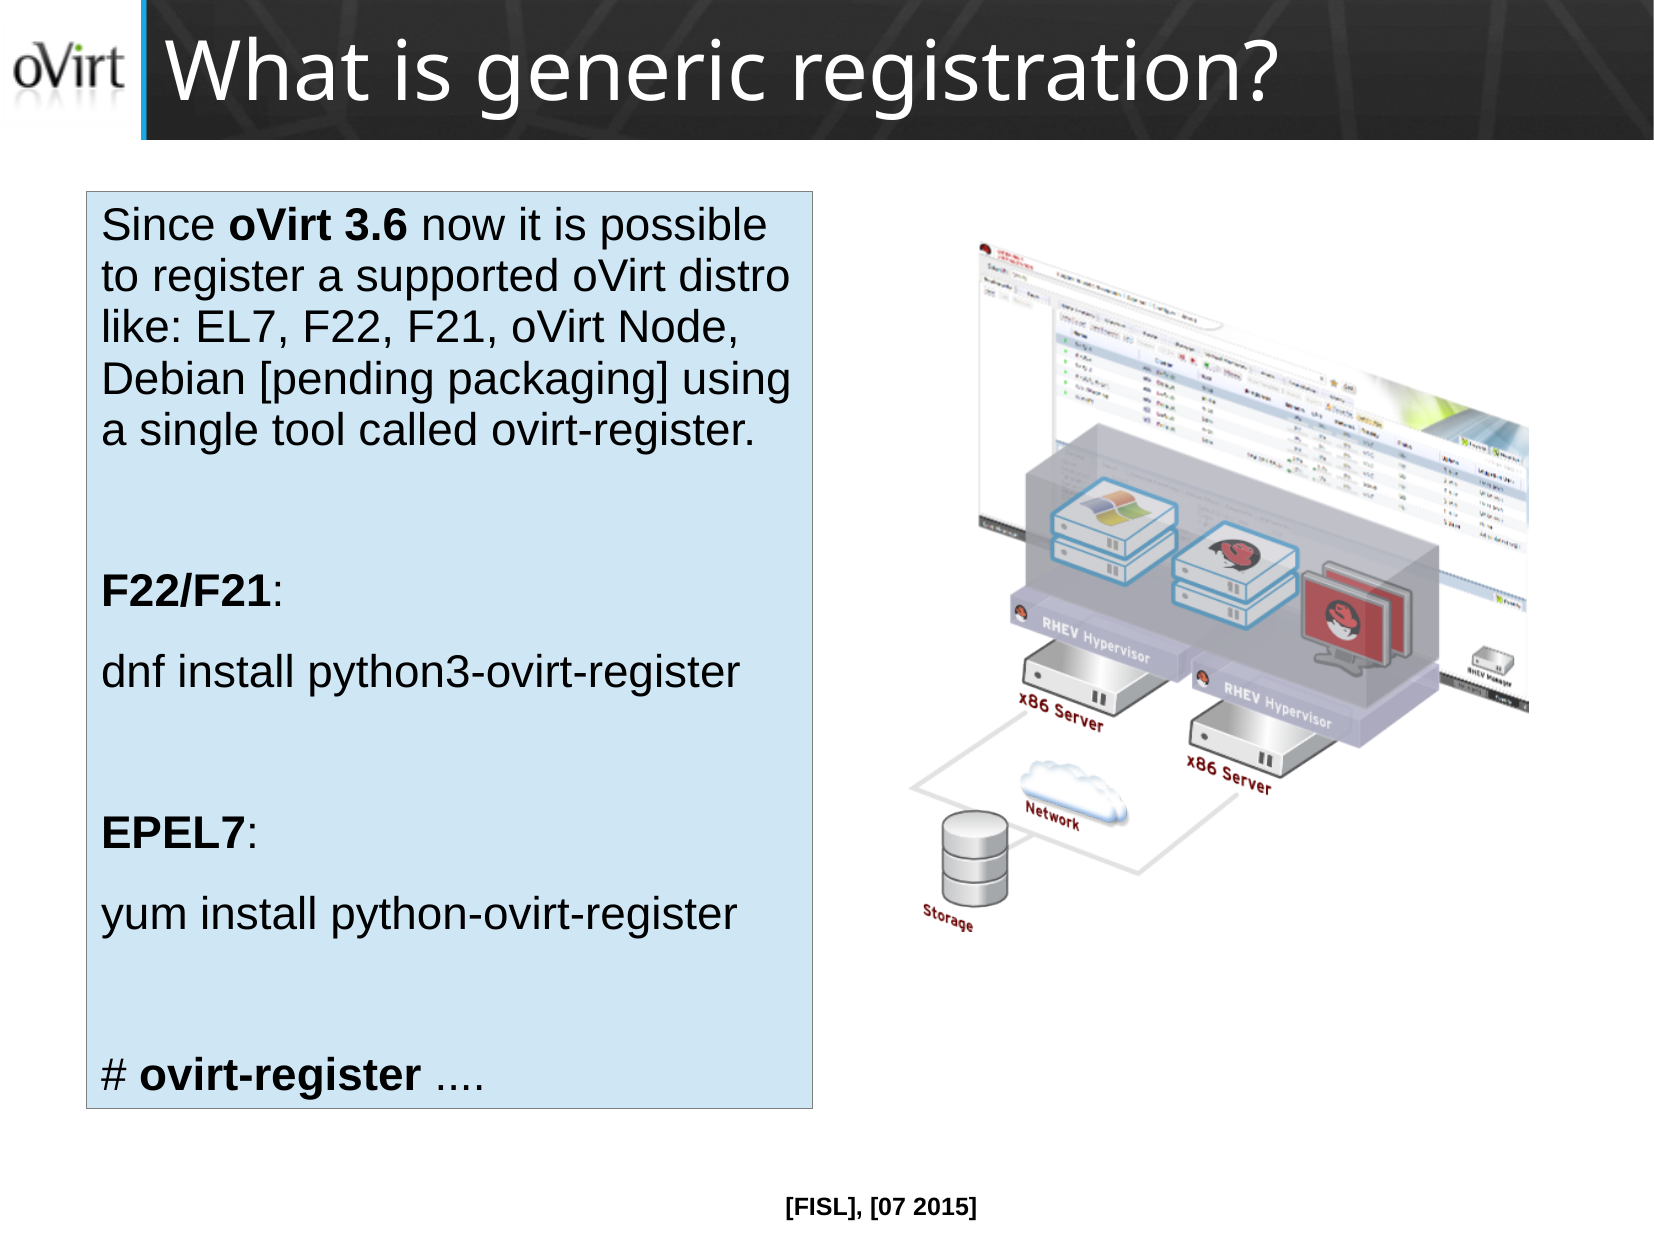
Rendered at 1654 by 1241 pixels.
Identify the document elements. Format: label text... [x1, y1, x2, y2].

picture [0, 0, 1654, 140]
text_box Since oVirt 3.6 now it is possible to register a supported oVirt distro like: EL7, F22, F21, oVirt Node, Debian [pending packaging] using a single tool called ovirt-register. F22/F21: dnf install python3-ovirt-register EPEL7: yum install python-ovirt-register # ovirt-register .... [86, 191, 813, 1109]
picture [908, 241, 1529, 932]
title What is generic registration? [164, 18, 1653, 119]
